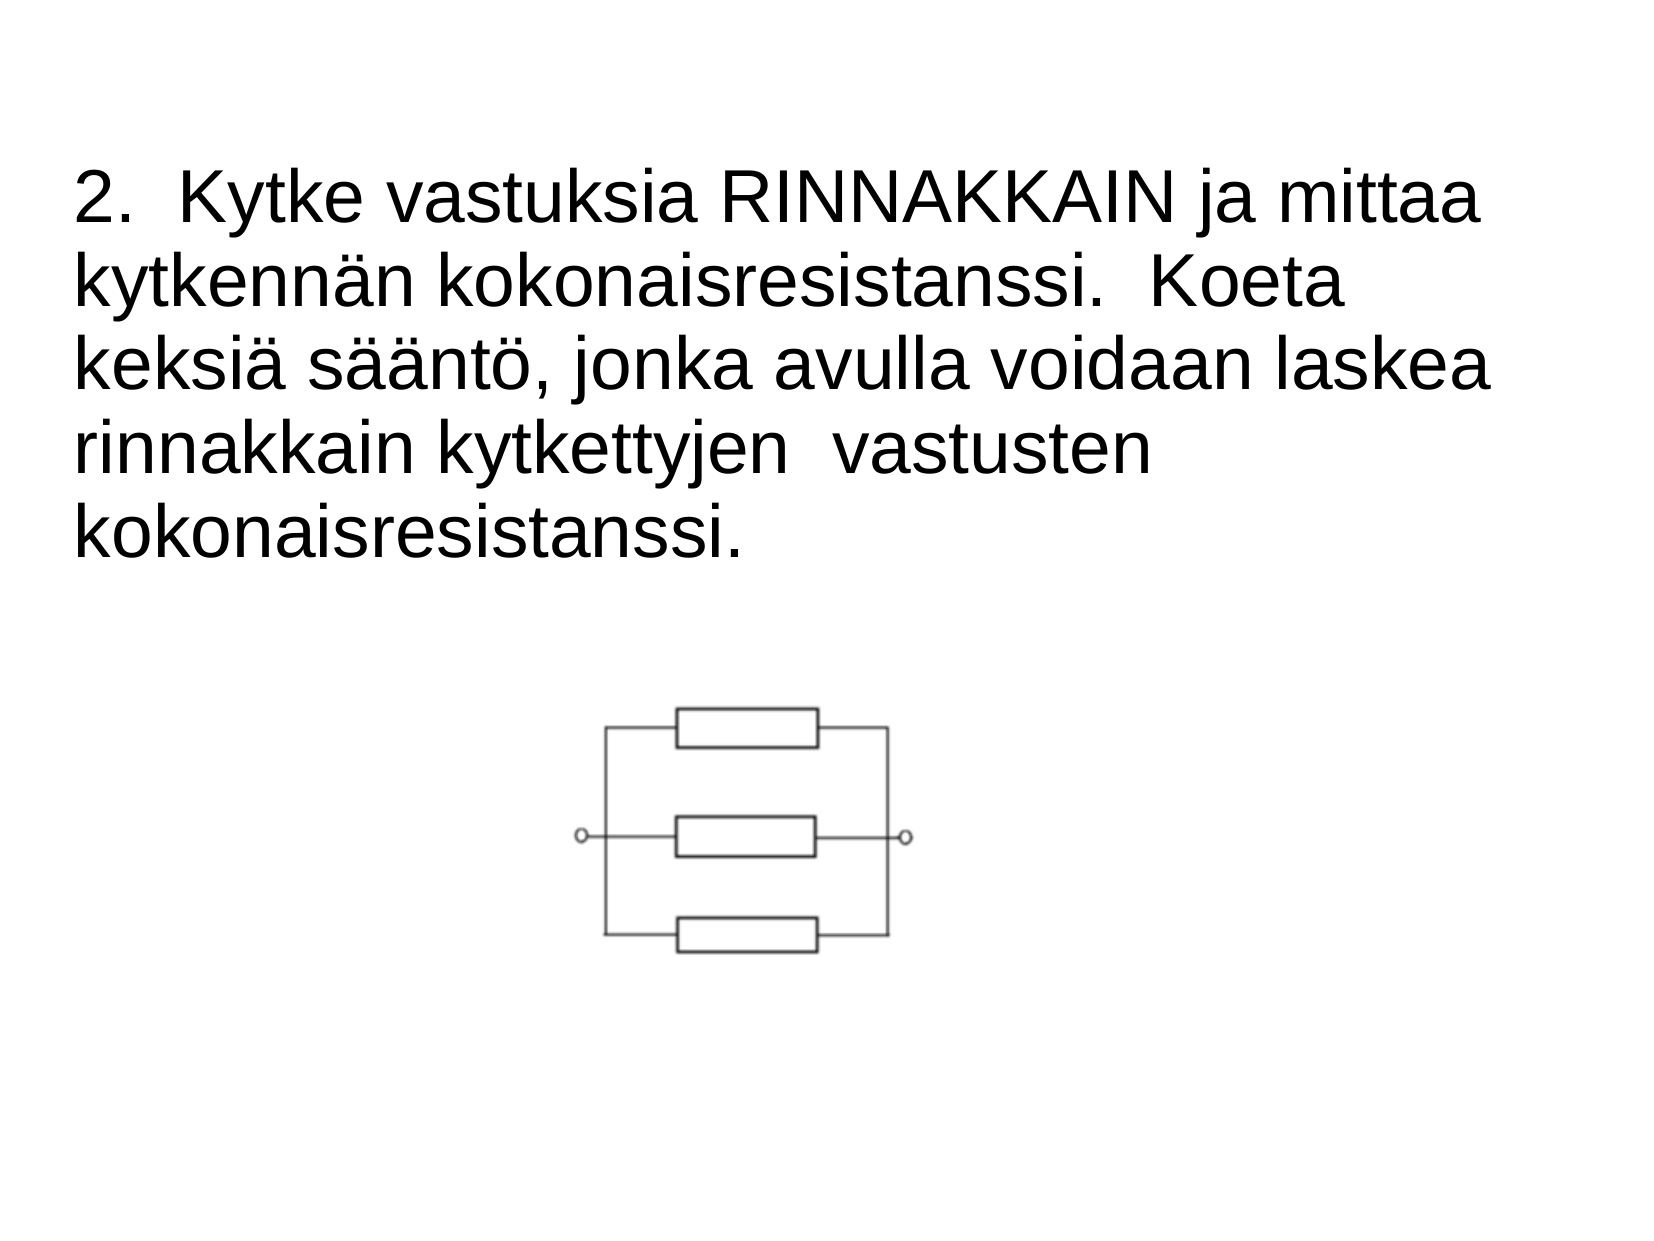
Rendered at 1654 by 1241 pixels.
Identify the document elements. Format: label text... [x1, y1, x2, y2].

picture [512, 637, 1004, 1038]
text_box 2. Kytke vastuksia RINNAKKAIN ja mittaa kytkennän kokonaisresistanssi. Koeta keksiä sääntö, jonka avulla voidaan laskea rinnakkain kytkettyjen vastusten kokonaisresistanssi. [59, 142, 1571, 662]
